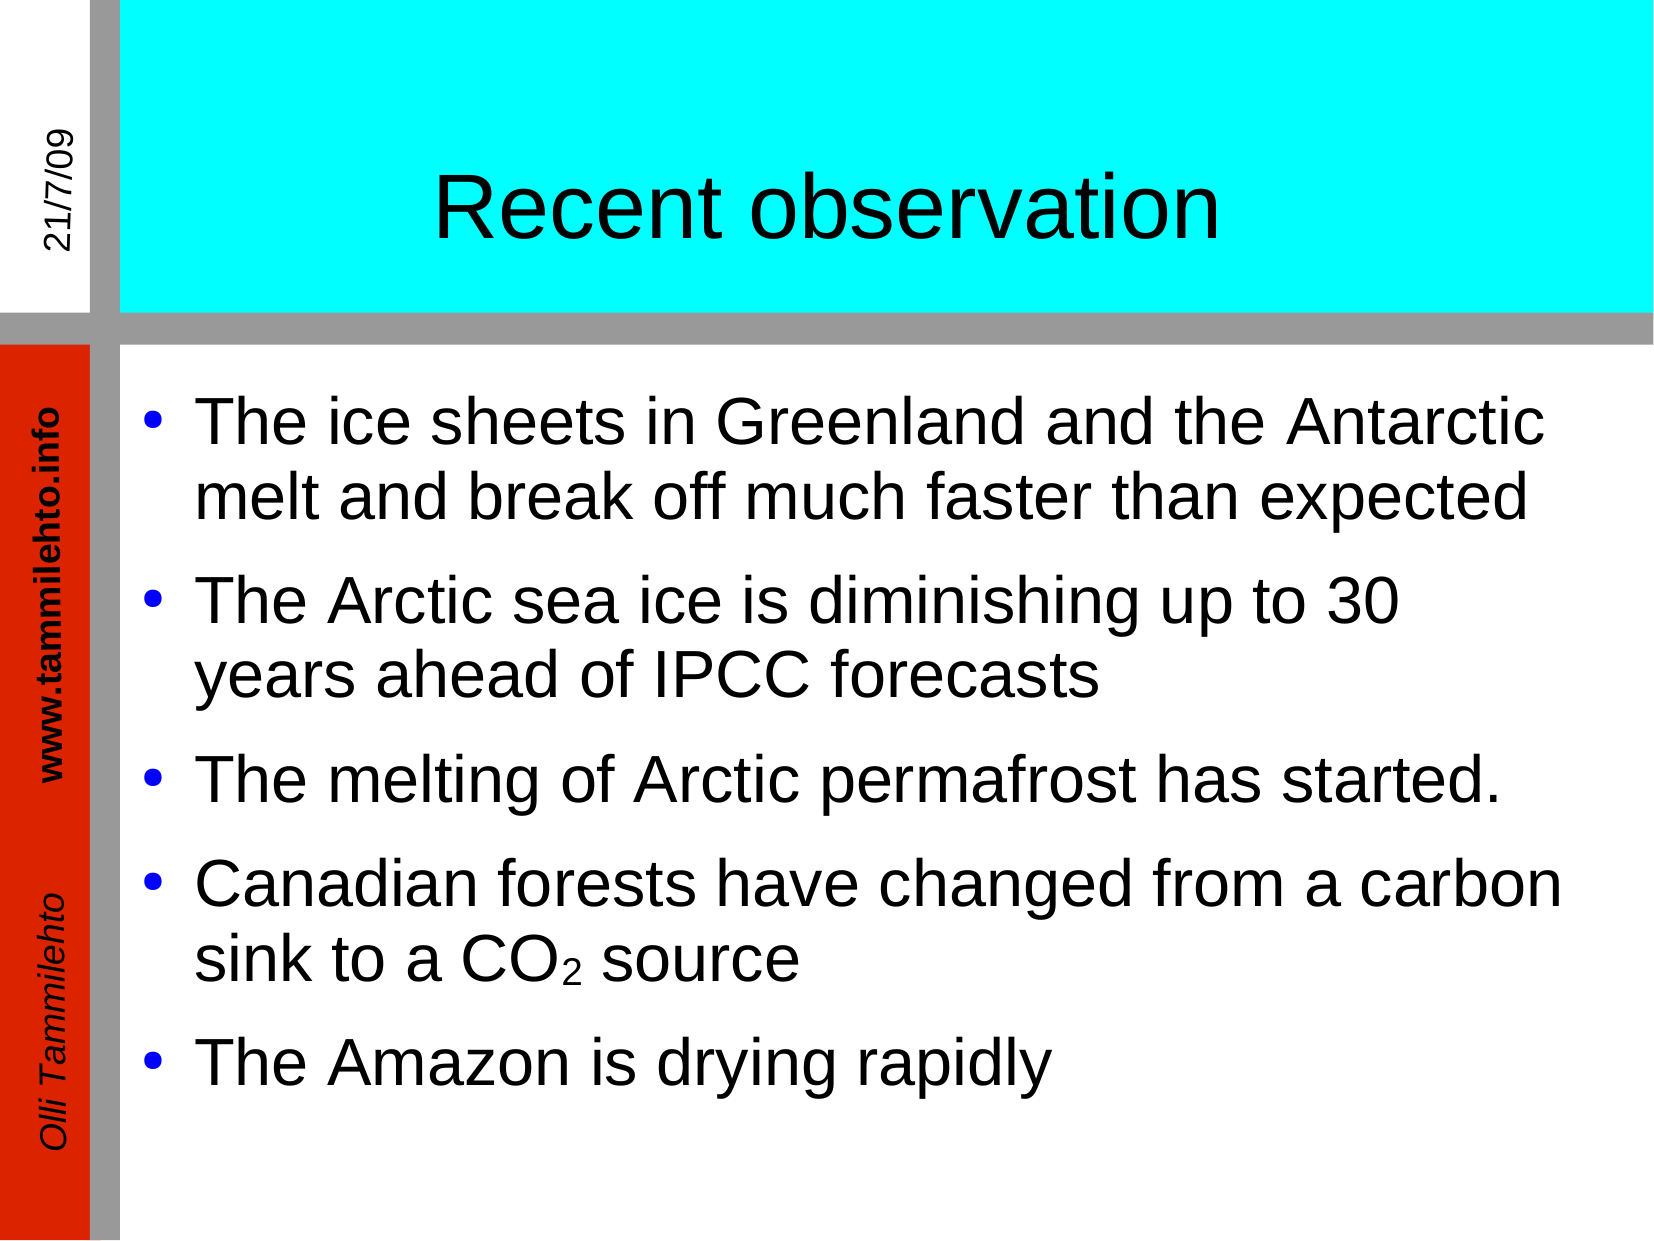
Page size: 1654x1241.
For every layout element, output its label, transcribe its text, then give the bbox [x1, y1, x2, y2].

title Recent observation [121, 110, 1534, 303]
list The ice sheets in Greenland and the Antarctic melt and break off much faster than expected The Arctic sea ice is diminishing up to 30 years ahead of IPCC forecasts The melting of Arctic permafrost has started. Canadian forests have changed from a carbon sink to a CO2 source The Amazon is drying rapidly [123, 383, 1565, 1122]
